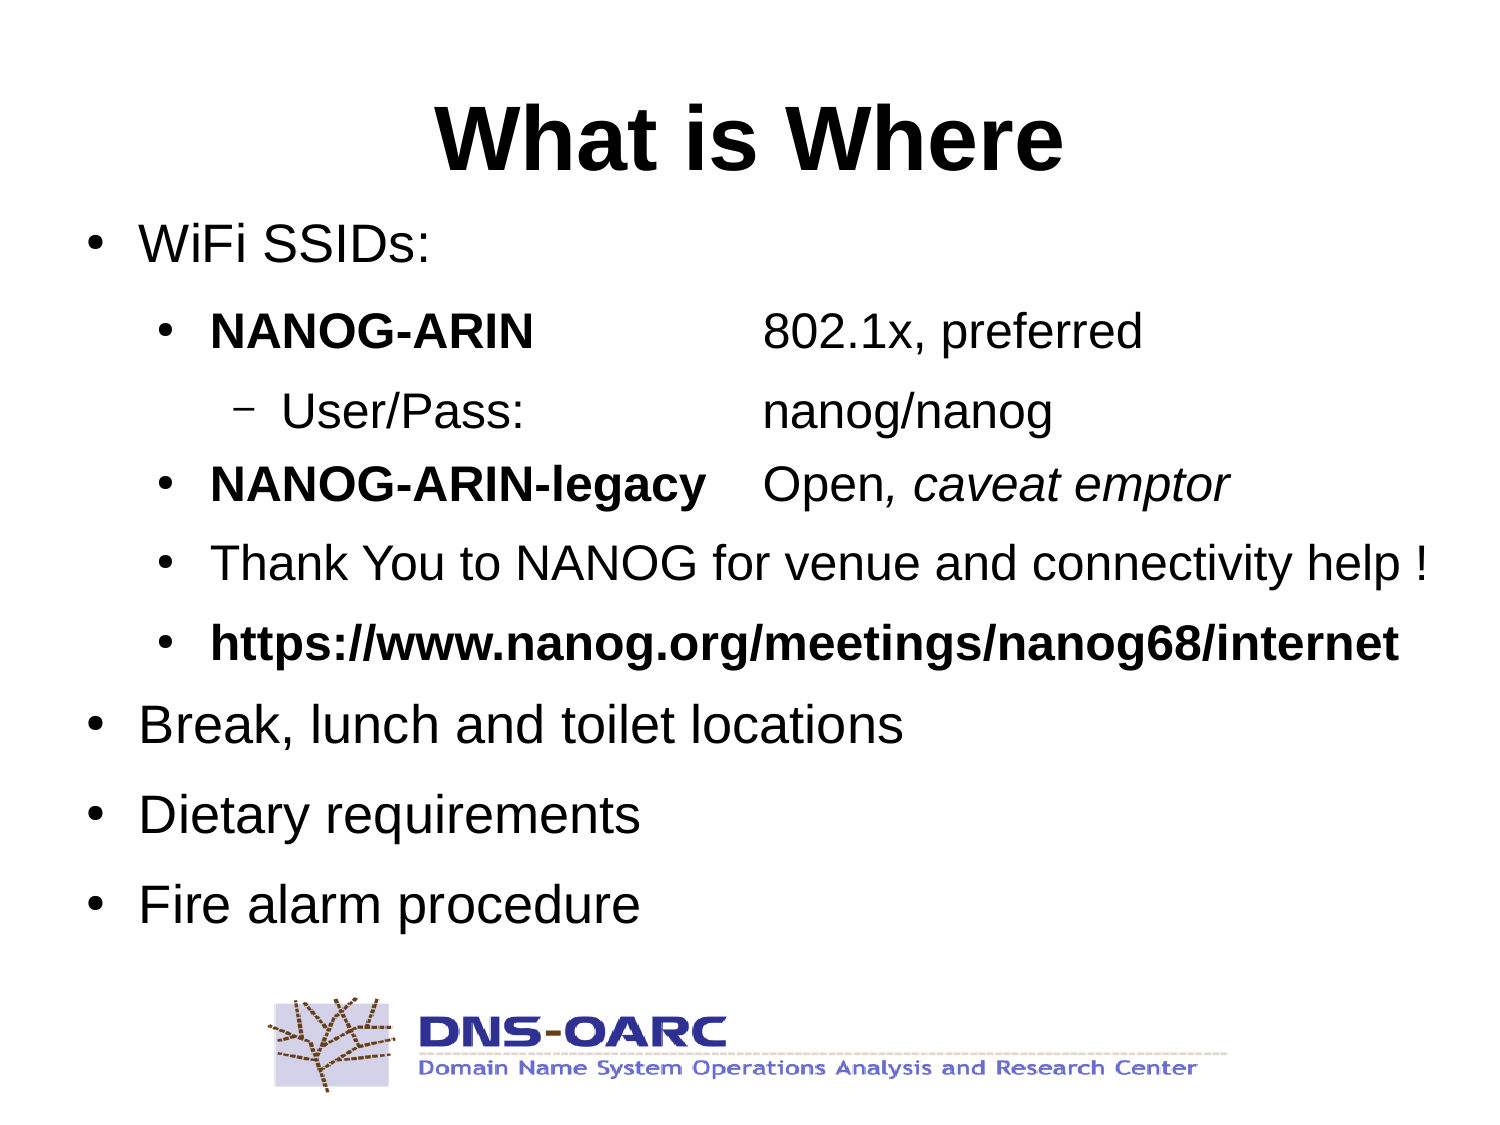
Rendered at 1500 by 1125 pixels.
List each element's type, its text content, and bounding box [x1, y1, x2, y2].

list WiFi SSIDs: NANOG-ARIN 802.1x, preferred User/Pass: nanog/nanog NANOG-ARIN-legacy Open, caveat emptor Thank You to NANOG for venue and connectivity help ! https://www.nanog.org/meetings/nanog68/internet Break, lunch and toilet locations Dietary requirements Fire alarm procedure [68, 213, 1432, 959]
title What is Where [75, 44, 1425, 213]
picture [214, 991, 1259, 1099]
